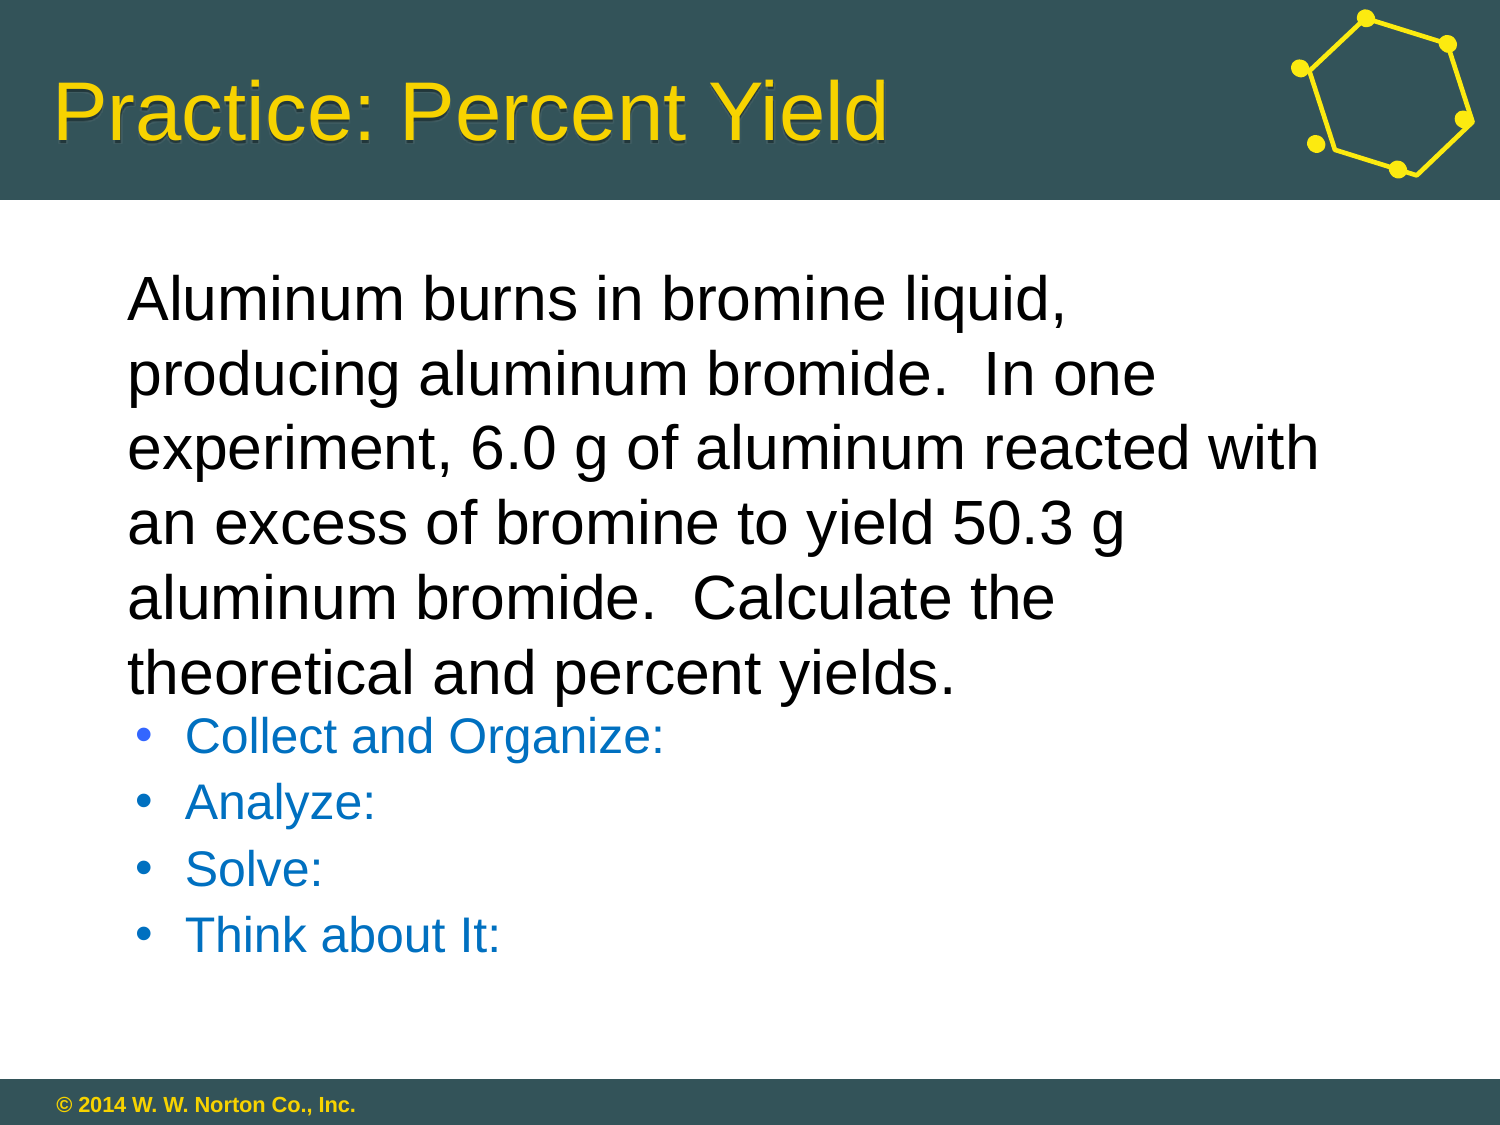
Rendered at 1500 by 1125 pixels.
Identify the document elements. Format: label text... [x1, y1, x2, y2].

text_box Collect and Organize: Analyze: Solve: Think about It: [80, 702, 888, 972]
subtitle Aluminum burns in bromine liquid, producing aluminum bromide. In one experiment, 6.0 g of aluminum reacted with an excess of bromine to yield 50.3 g aluminum bromide. Calculate the theoretical and percent yields. [112, 249, 1375, 875]
text_box Practice: Percent Yield [37, 19, 1118, 195]
